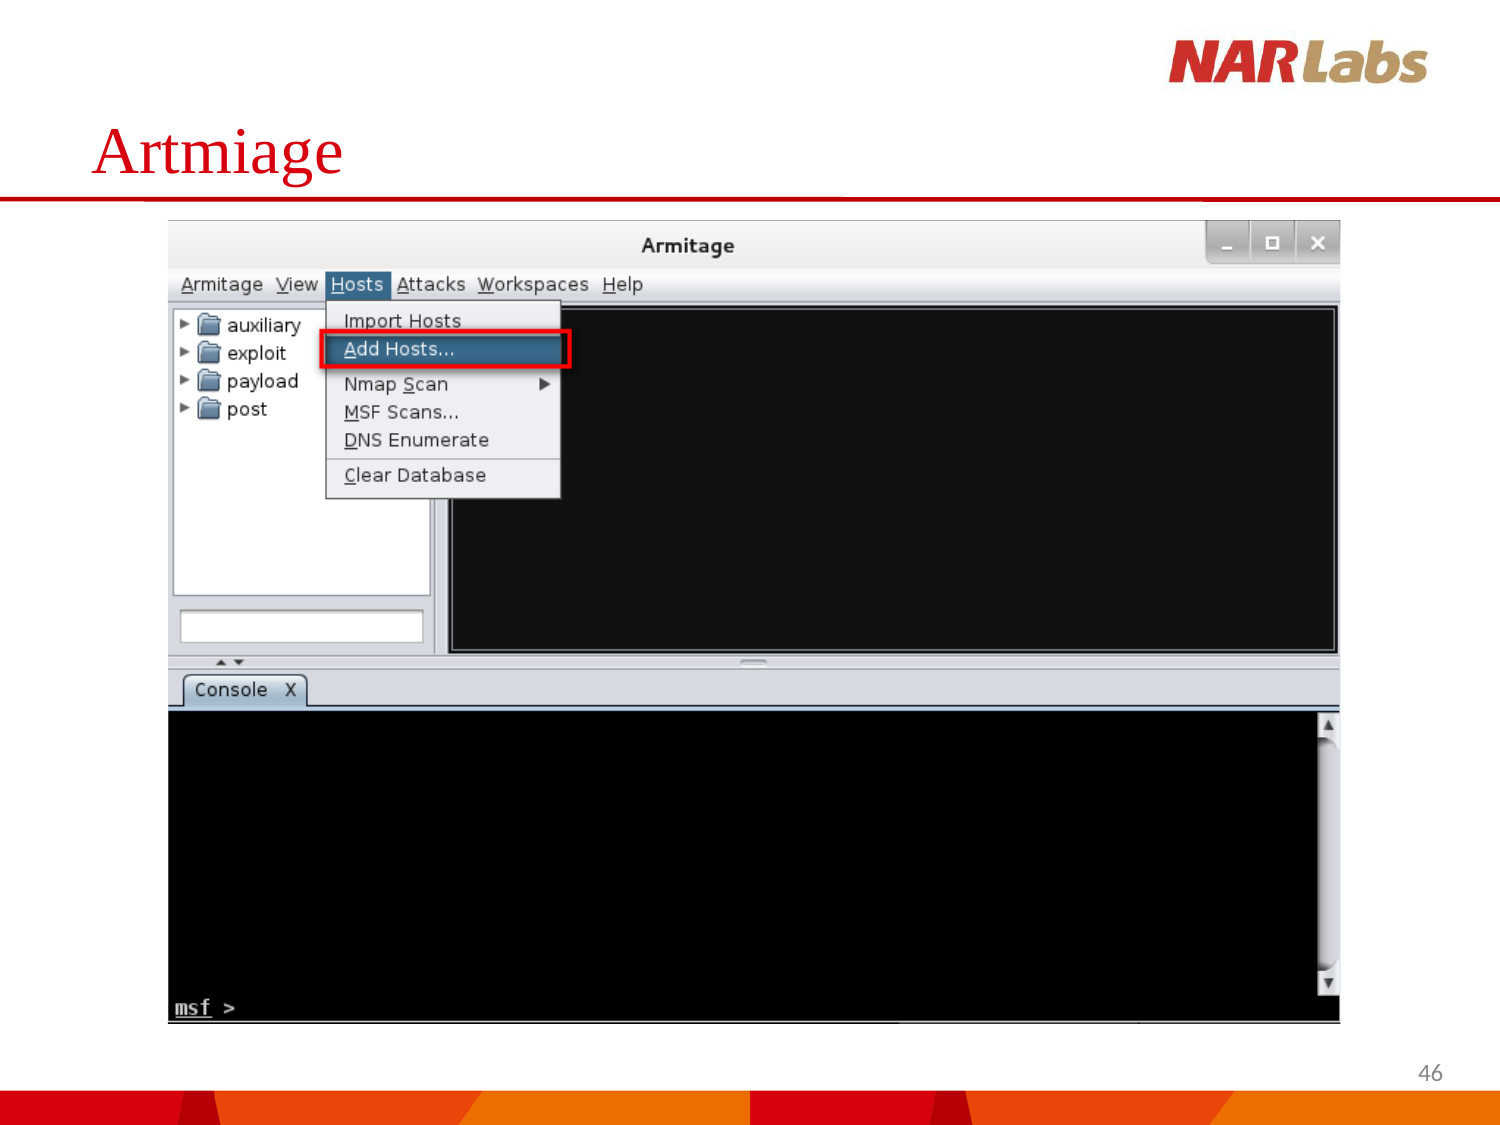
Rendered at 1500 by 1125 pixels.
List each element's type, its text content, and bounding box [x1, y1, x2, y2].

text_box 46 [1414, 1056, 1448, 1090]
title Artmiage [89, 107, 1411, 189]
text_box [168, 220, 1340, 1023]
